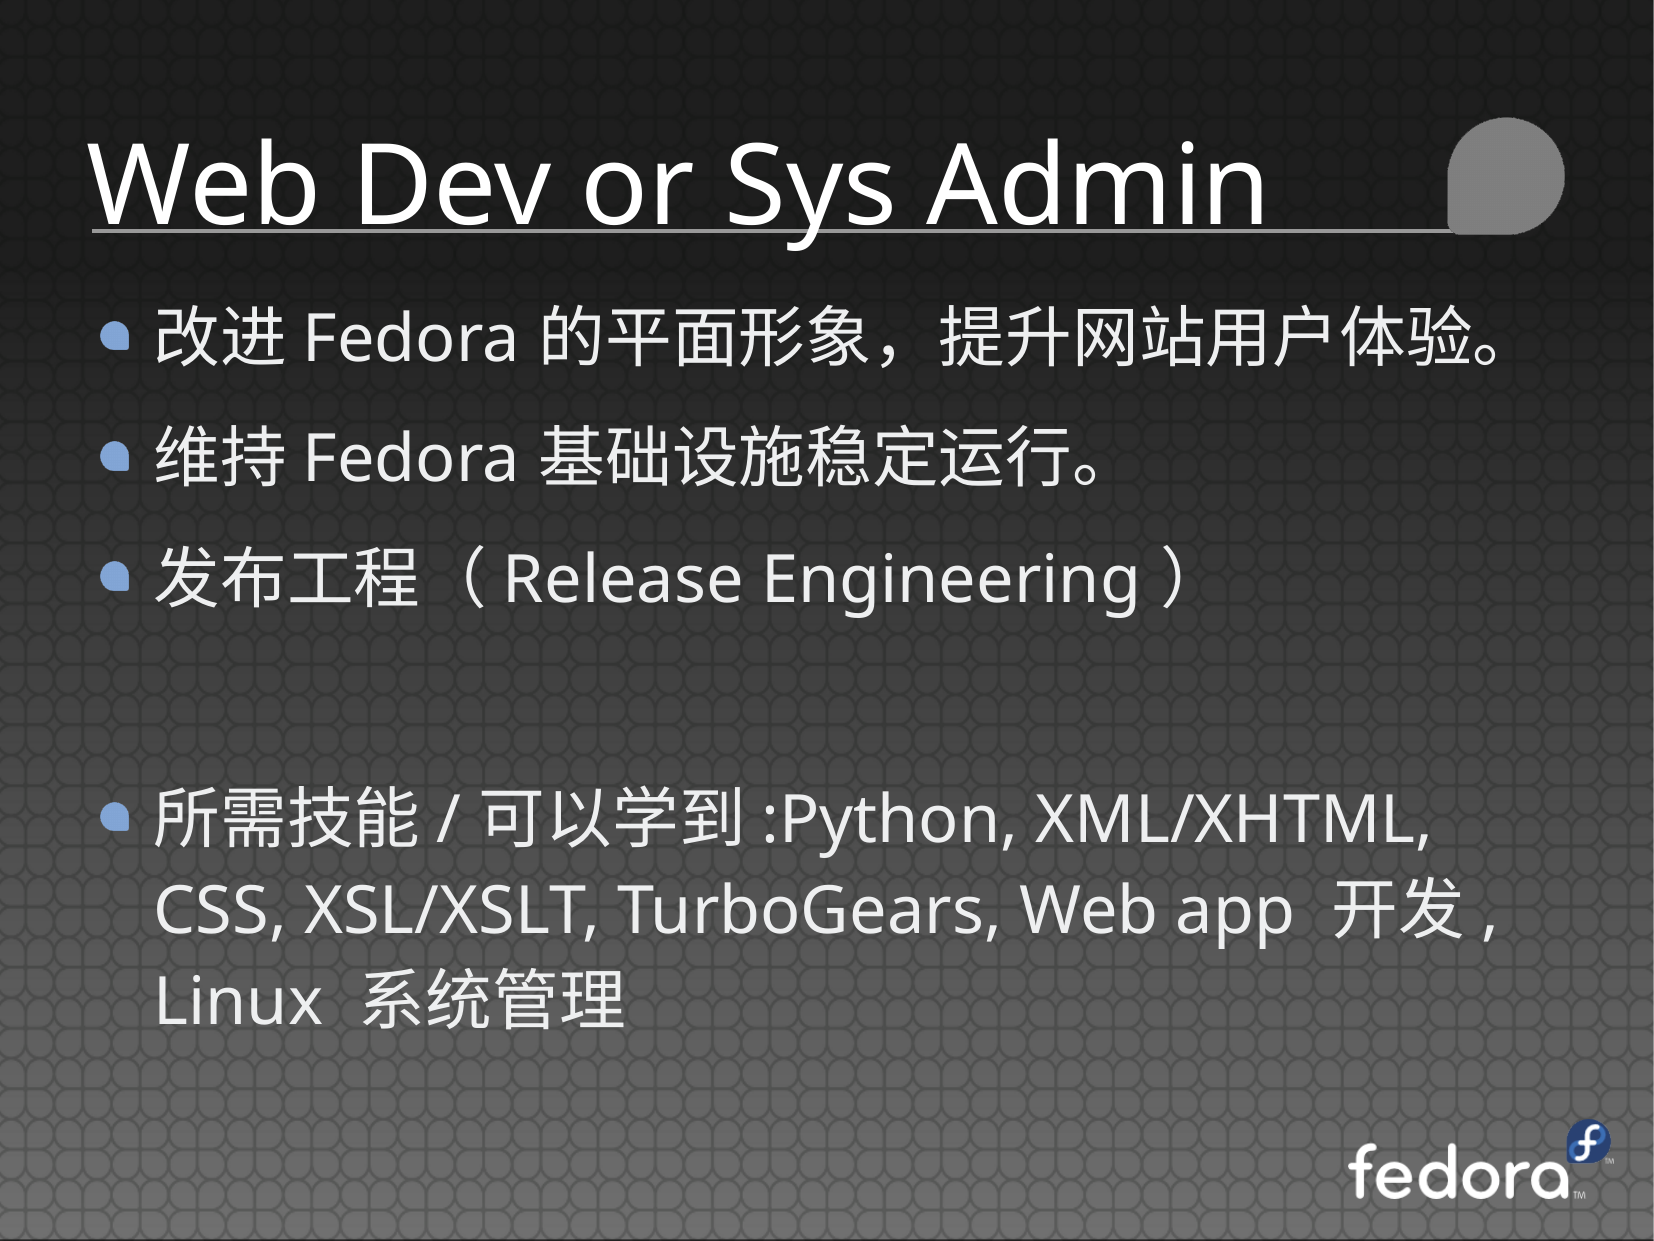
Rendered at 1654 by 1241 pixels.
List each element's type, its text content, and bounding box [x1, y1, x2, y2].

title Web Dev or Sys Admin [86, 112, 1576, 249]
picture [0, 0, 1654, 1241]
list 改进Fedora的平面形象，提升网站用户体验。 维持Fedora基础设施稳定运行。 发布工程（Release Engineering） 所需技能/可以学到:Python, XML/XHTML, CSS, XSL/XSLT, TurboGears, Web app 开发, Linux 系统管理 [82, 290, 1571, 1010]
